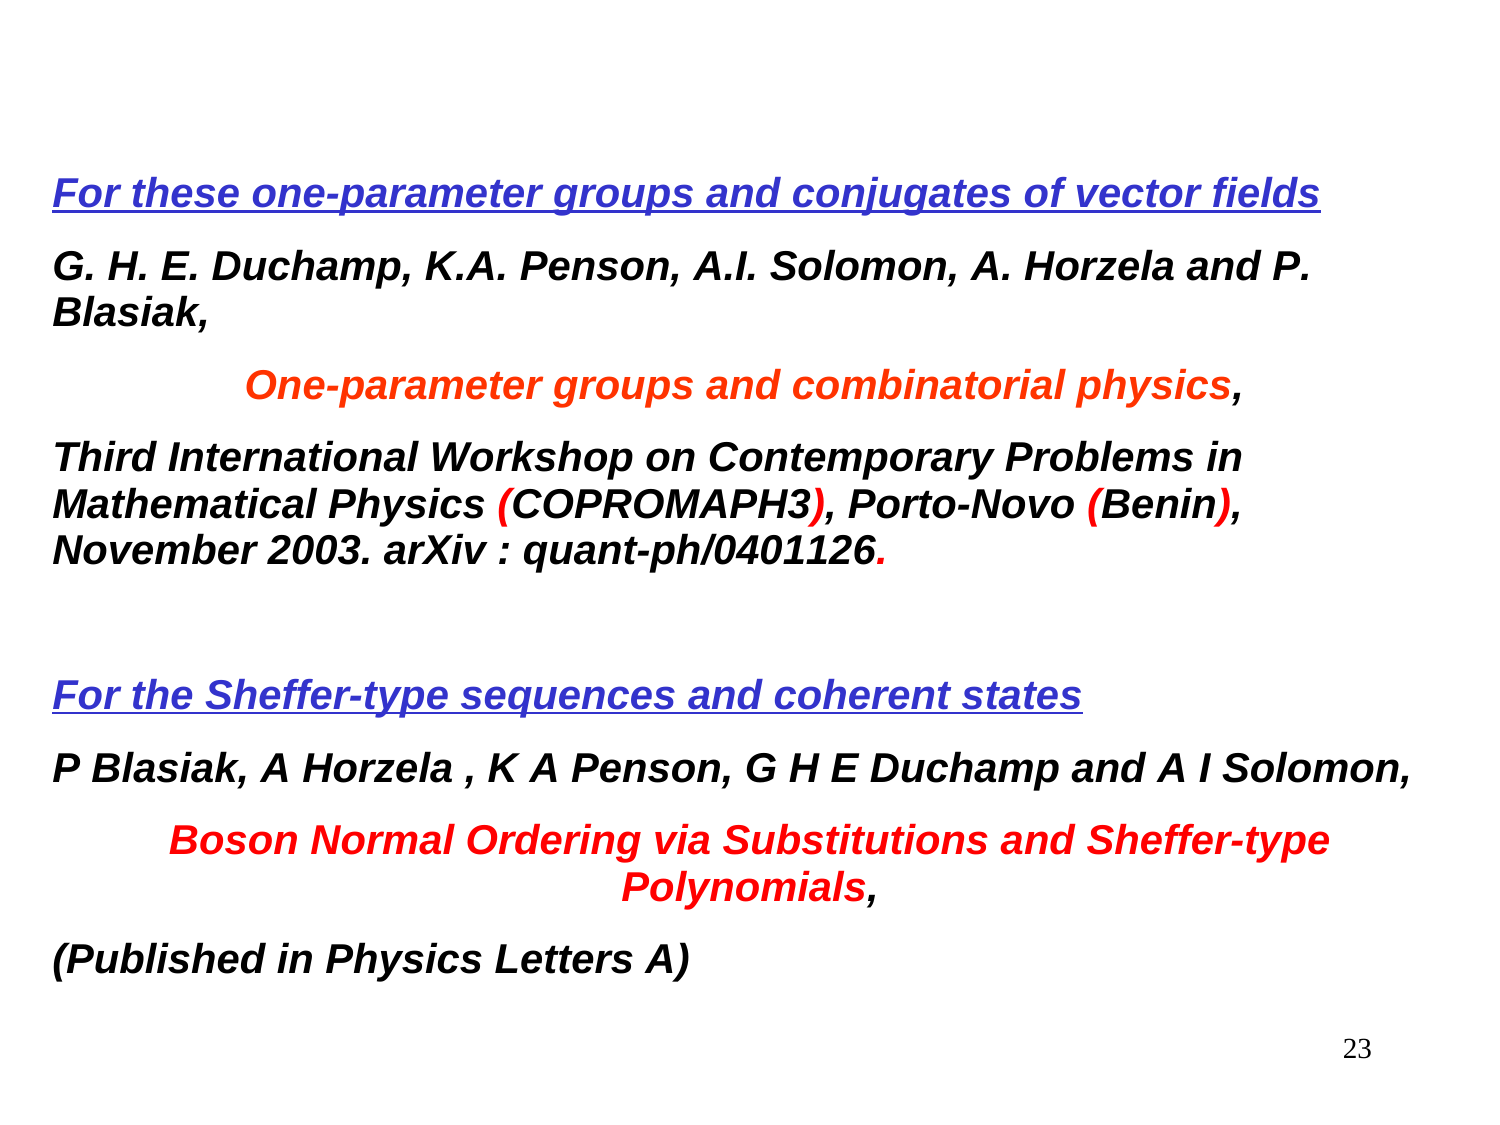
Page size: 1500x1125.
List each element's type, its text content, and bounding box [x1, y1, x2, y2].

text_box For these one-parameter groups and conjugates of vector fields G. H. E. Duchamp, K.A. Penson, A.I. Solomon, A. Horzela and P. Blasiak, One-parameter groups and combinatorial physics, Third International Workshop on Contemporary Problems in Mathematical Physics (COPROMAPH3), Porto-Novo (Benin), November 2003. arXiv : quant-ph/0401126. For the Sheffer-type sequences and coherent states P Blasiak, A Horzela , K A Penson, G H E Duchamp and A I Solomon, Boson Normal Ordering via Substitutions and Sheffer-type Polynomials, (Published in Physics Letters A) [37, 162, 1463, 991]
